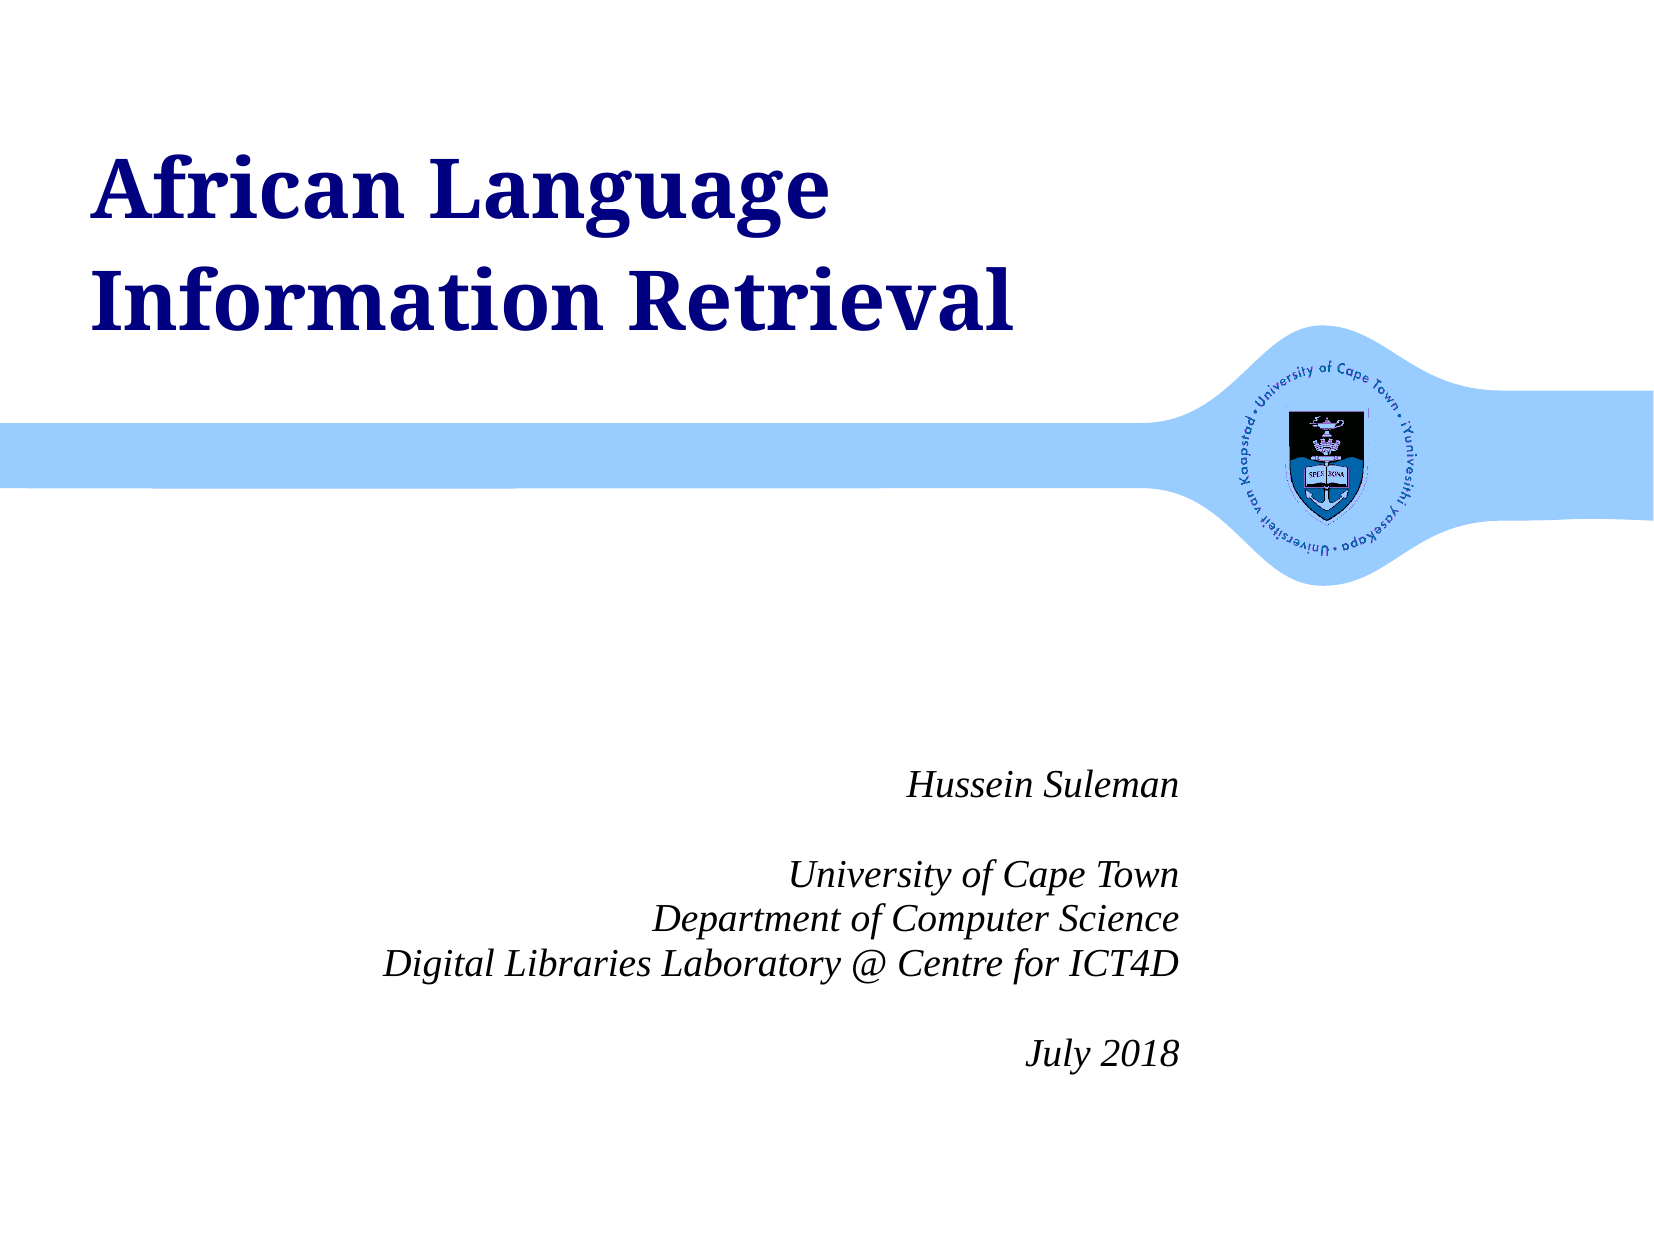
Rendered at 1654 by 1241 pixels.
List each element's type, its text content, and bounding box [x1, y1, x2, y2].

list Hussein Suleman University of Cape Town Department of Computer Science Digital Libraries Laboratory @ Centre for ICT4D July 2018 [90, 536, 1180, 1241]
picture [1199, 336, 1440, 581]
title African Language Information Retrieval [90, 97, 1152, 387]
